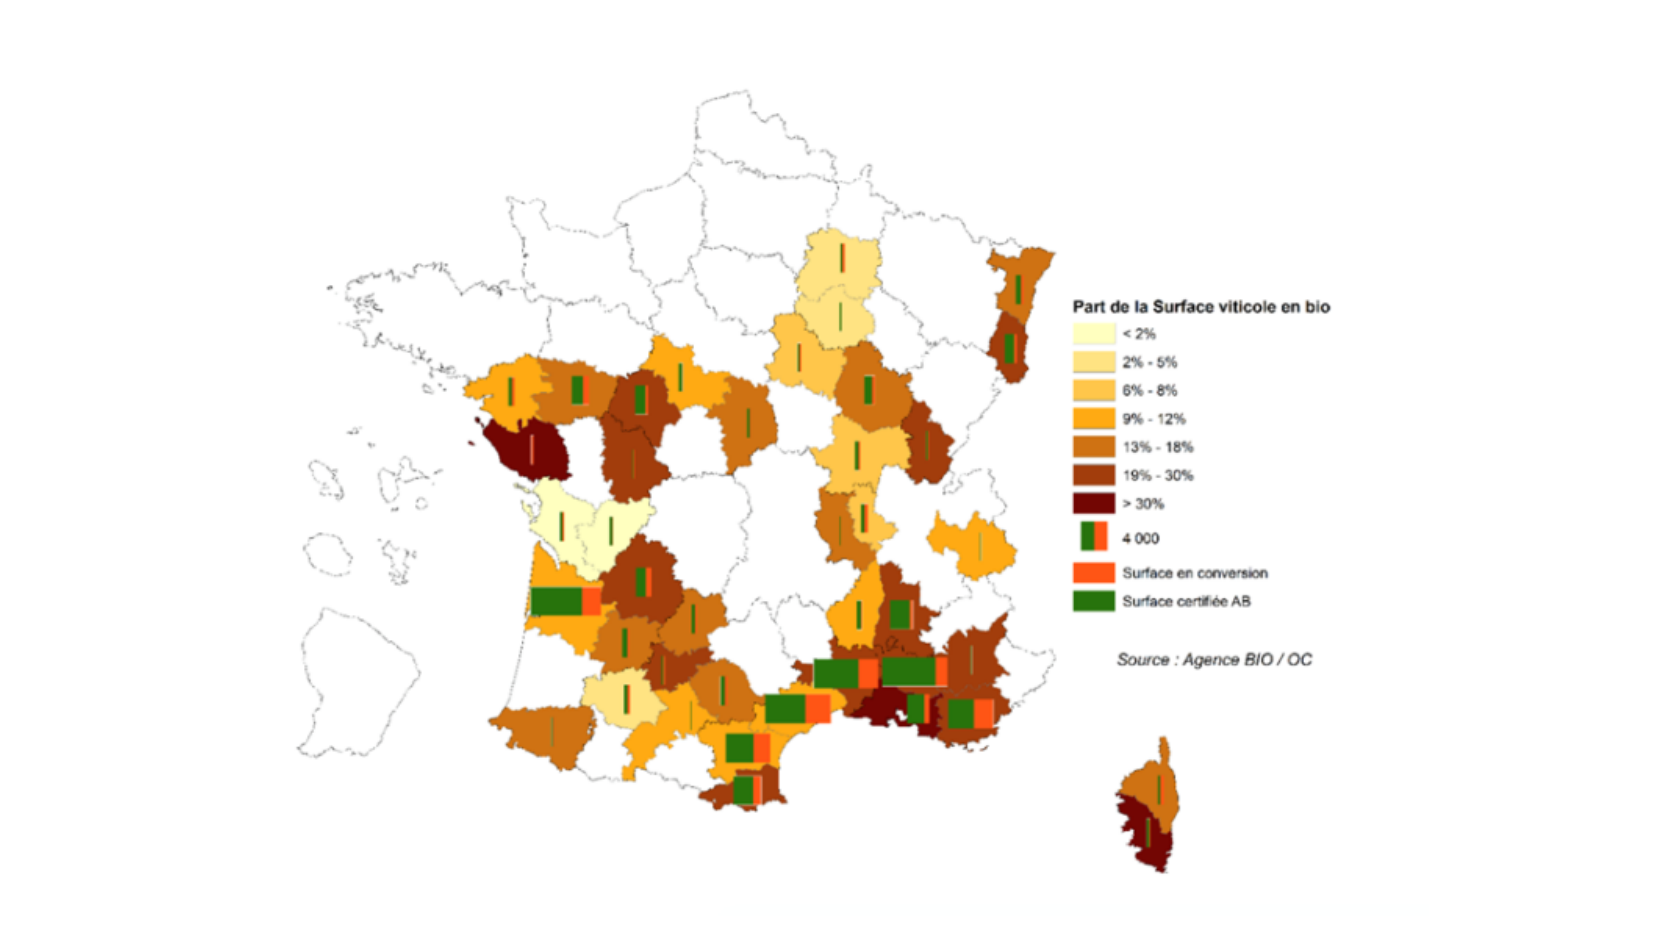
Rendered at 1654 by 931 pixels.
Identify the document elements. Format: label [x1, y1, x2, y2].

picture [228, 15, 1429, 916]
